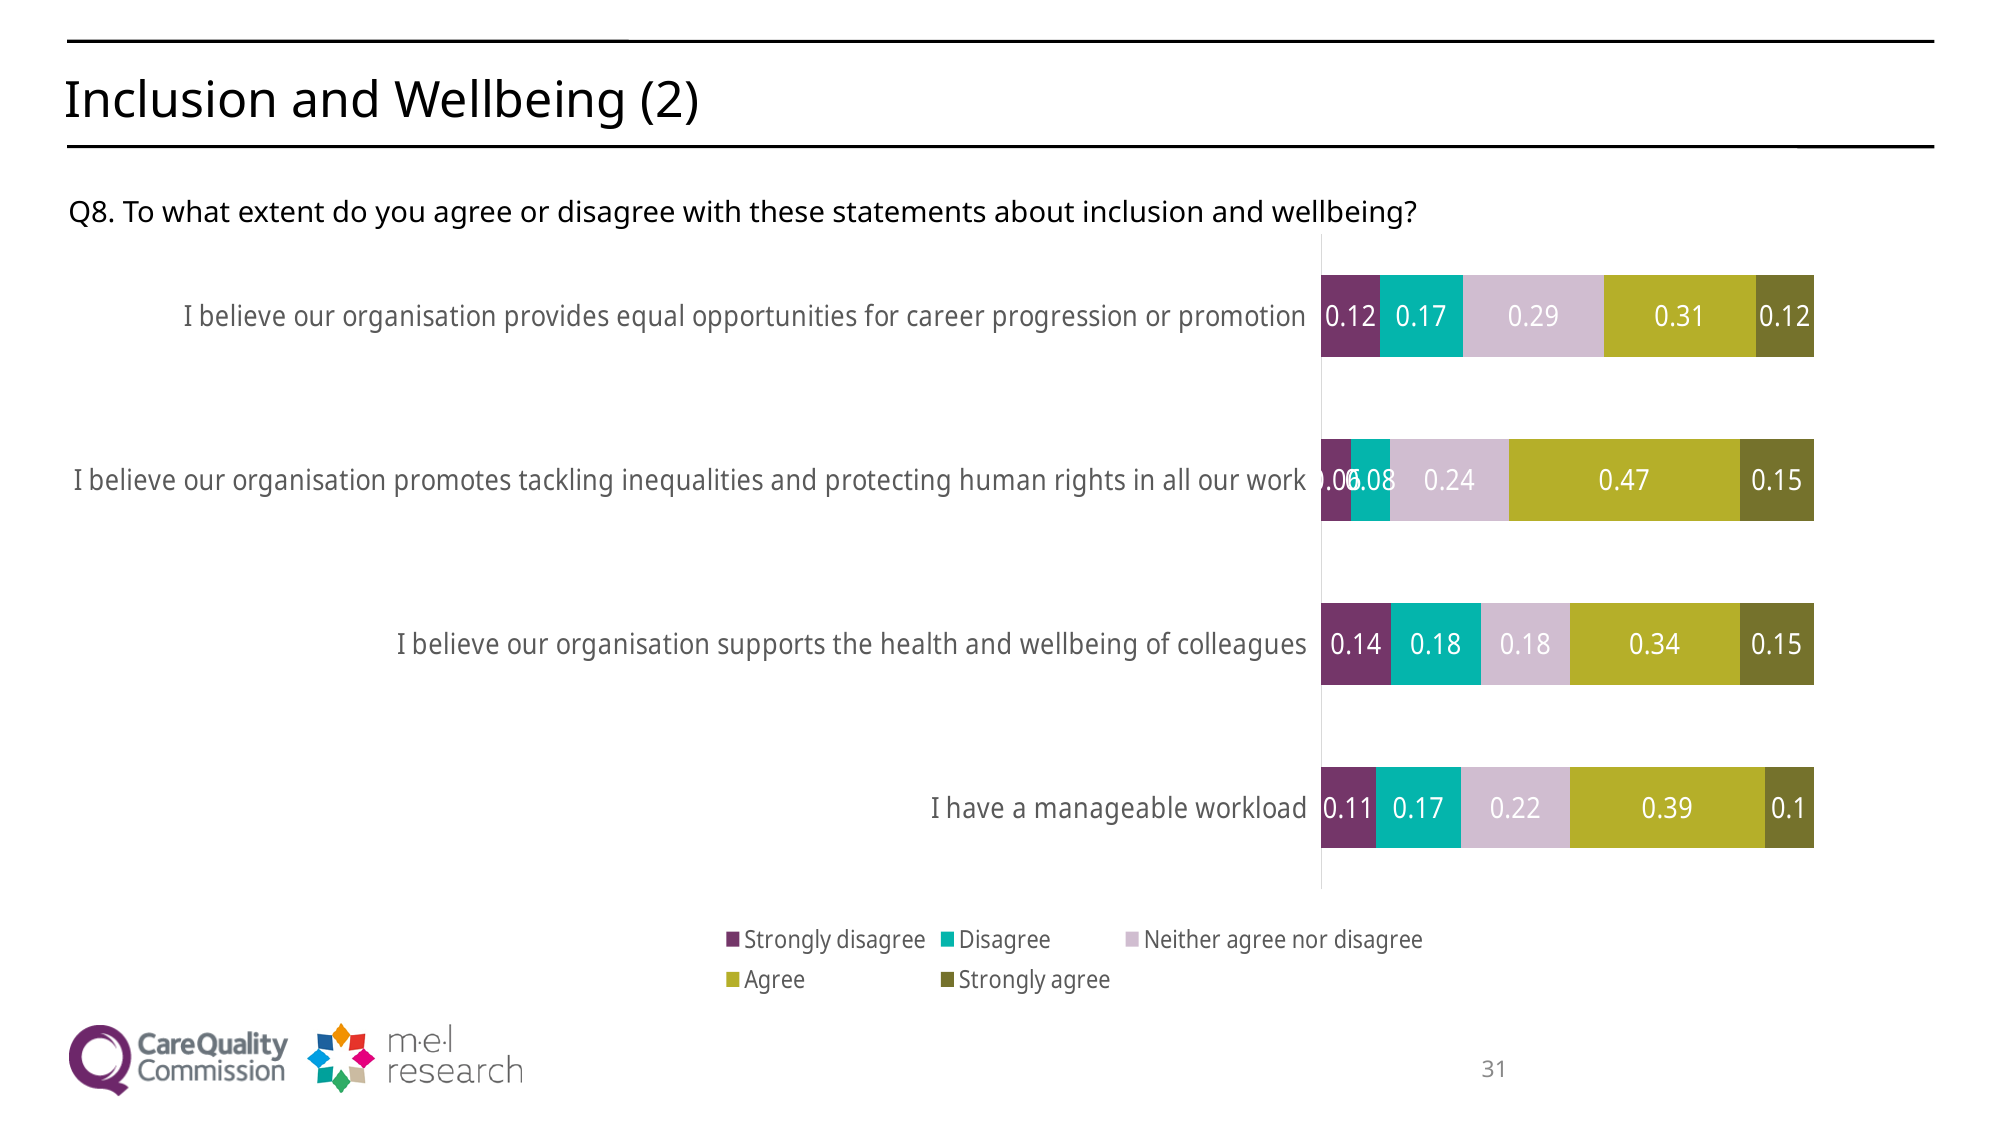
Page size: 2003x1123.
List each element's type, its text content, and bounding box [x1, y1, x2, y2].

text_box Q8. To what extent do you agree or disagree with these statements about inclusion and wellbeing? [68, 186, 1769, 228]
title Inclusion and Wellbeing (2) [64, 48, 1932, 136]
chart [73, 218, 1846, 1003]
picture [67, 1023, 291, 1099]
picture [307, 1023, 522, 1093]
slide_number 31 [1466, 1039, 1934, 1100]
